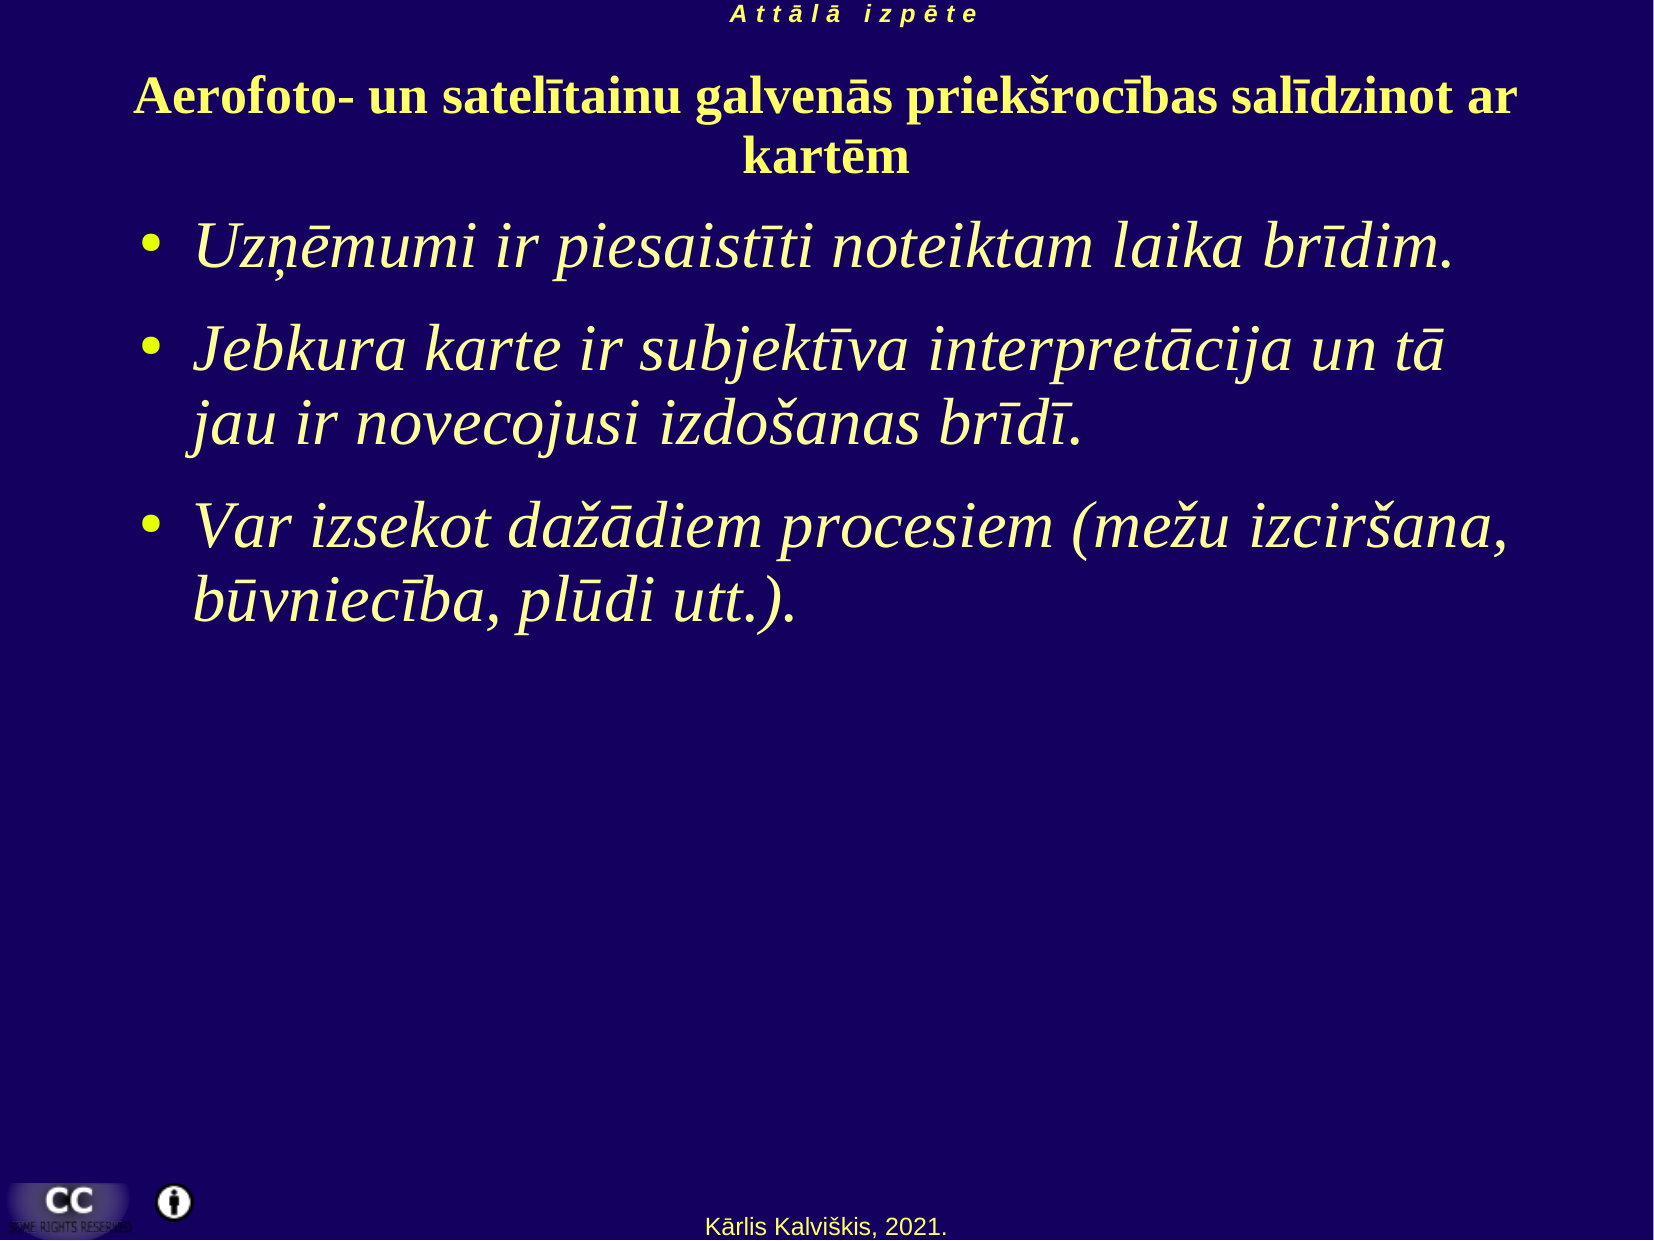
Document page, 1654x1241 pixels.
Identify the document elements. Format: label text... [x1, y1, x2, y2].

picture [155, 1183, 194, 1222]
picture [0, 1183, 141, 1241]
list Uzņēmumi ir piesaistīti noteiktam laika brīdim. Jebkura karte ir subjektīva interpretācija un tā jau ir novecojusi izdošanas brīdī. Var izsekot dažādiem procesiem (mežu izciršana, būvniecība, plūdi utt.). [121, 207, 1534, 1127]
title Aerofoto- un satelītainu galvenās priekšrocības salīdzinot ar kartēm [120, 65, 1533, 334]
